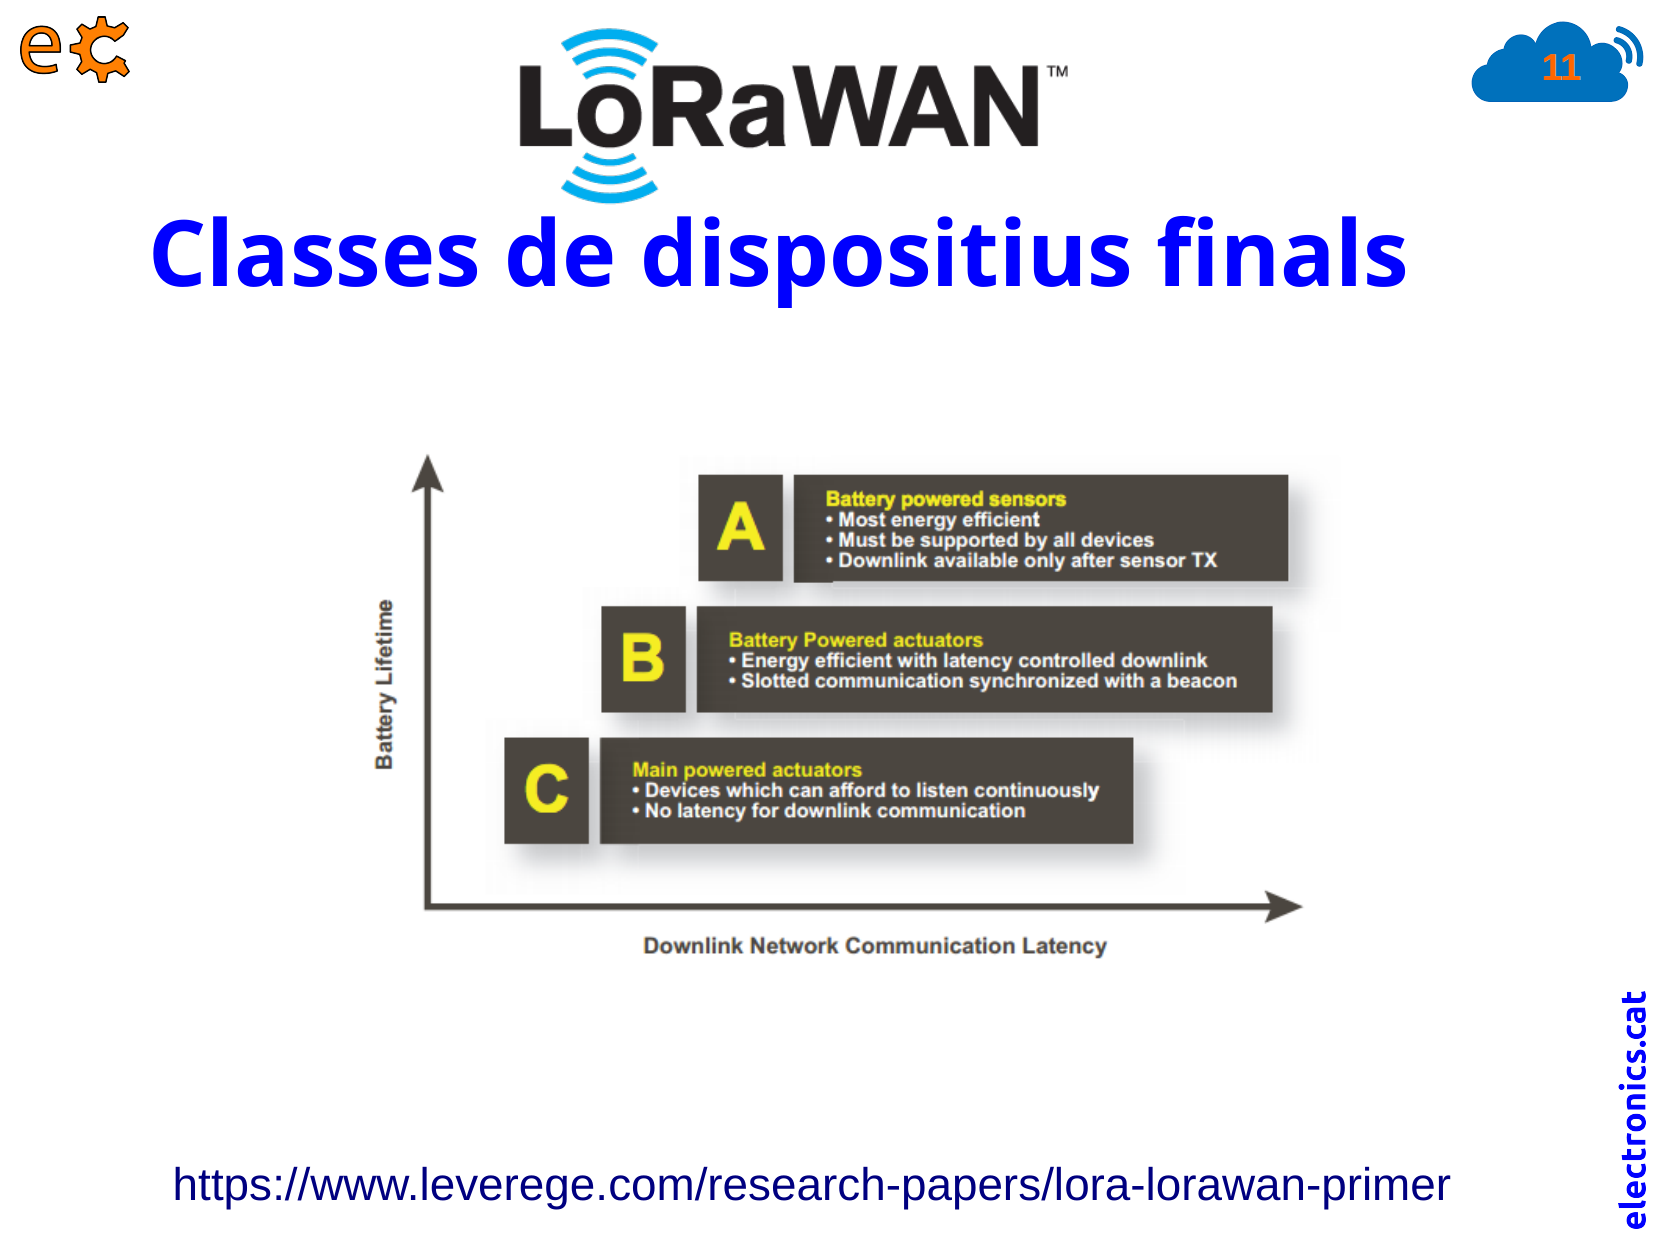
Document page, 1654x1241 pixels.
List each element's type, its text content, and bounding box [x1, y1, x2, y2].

picture [1464, 16, 1650, 106]
picture [20, 16, 130, 83]
picture [331, 425, 1359, 985]
text_box <número> [1526, 38, 1654, 109]
picture [1618, 991, 1646, 1151]
picture [405, 0, 1146, 284]
text_box https://www.leverege.com/research-papers/lora-lorawan-primer [157, 1151, 1654, 1241]
title Classes de dispositius finals [0, 147, 1619, 355]
